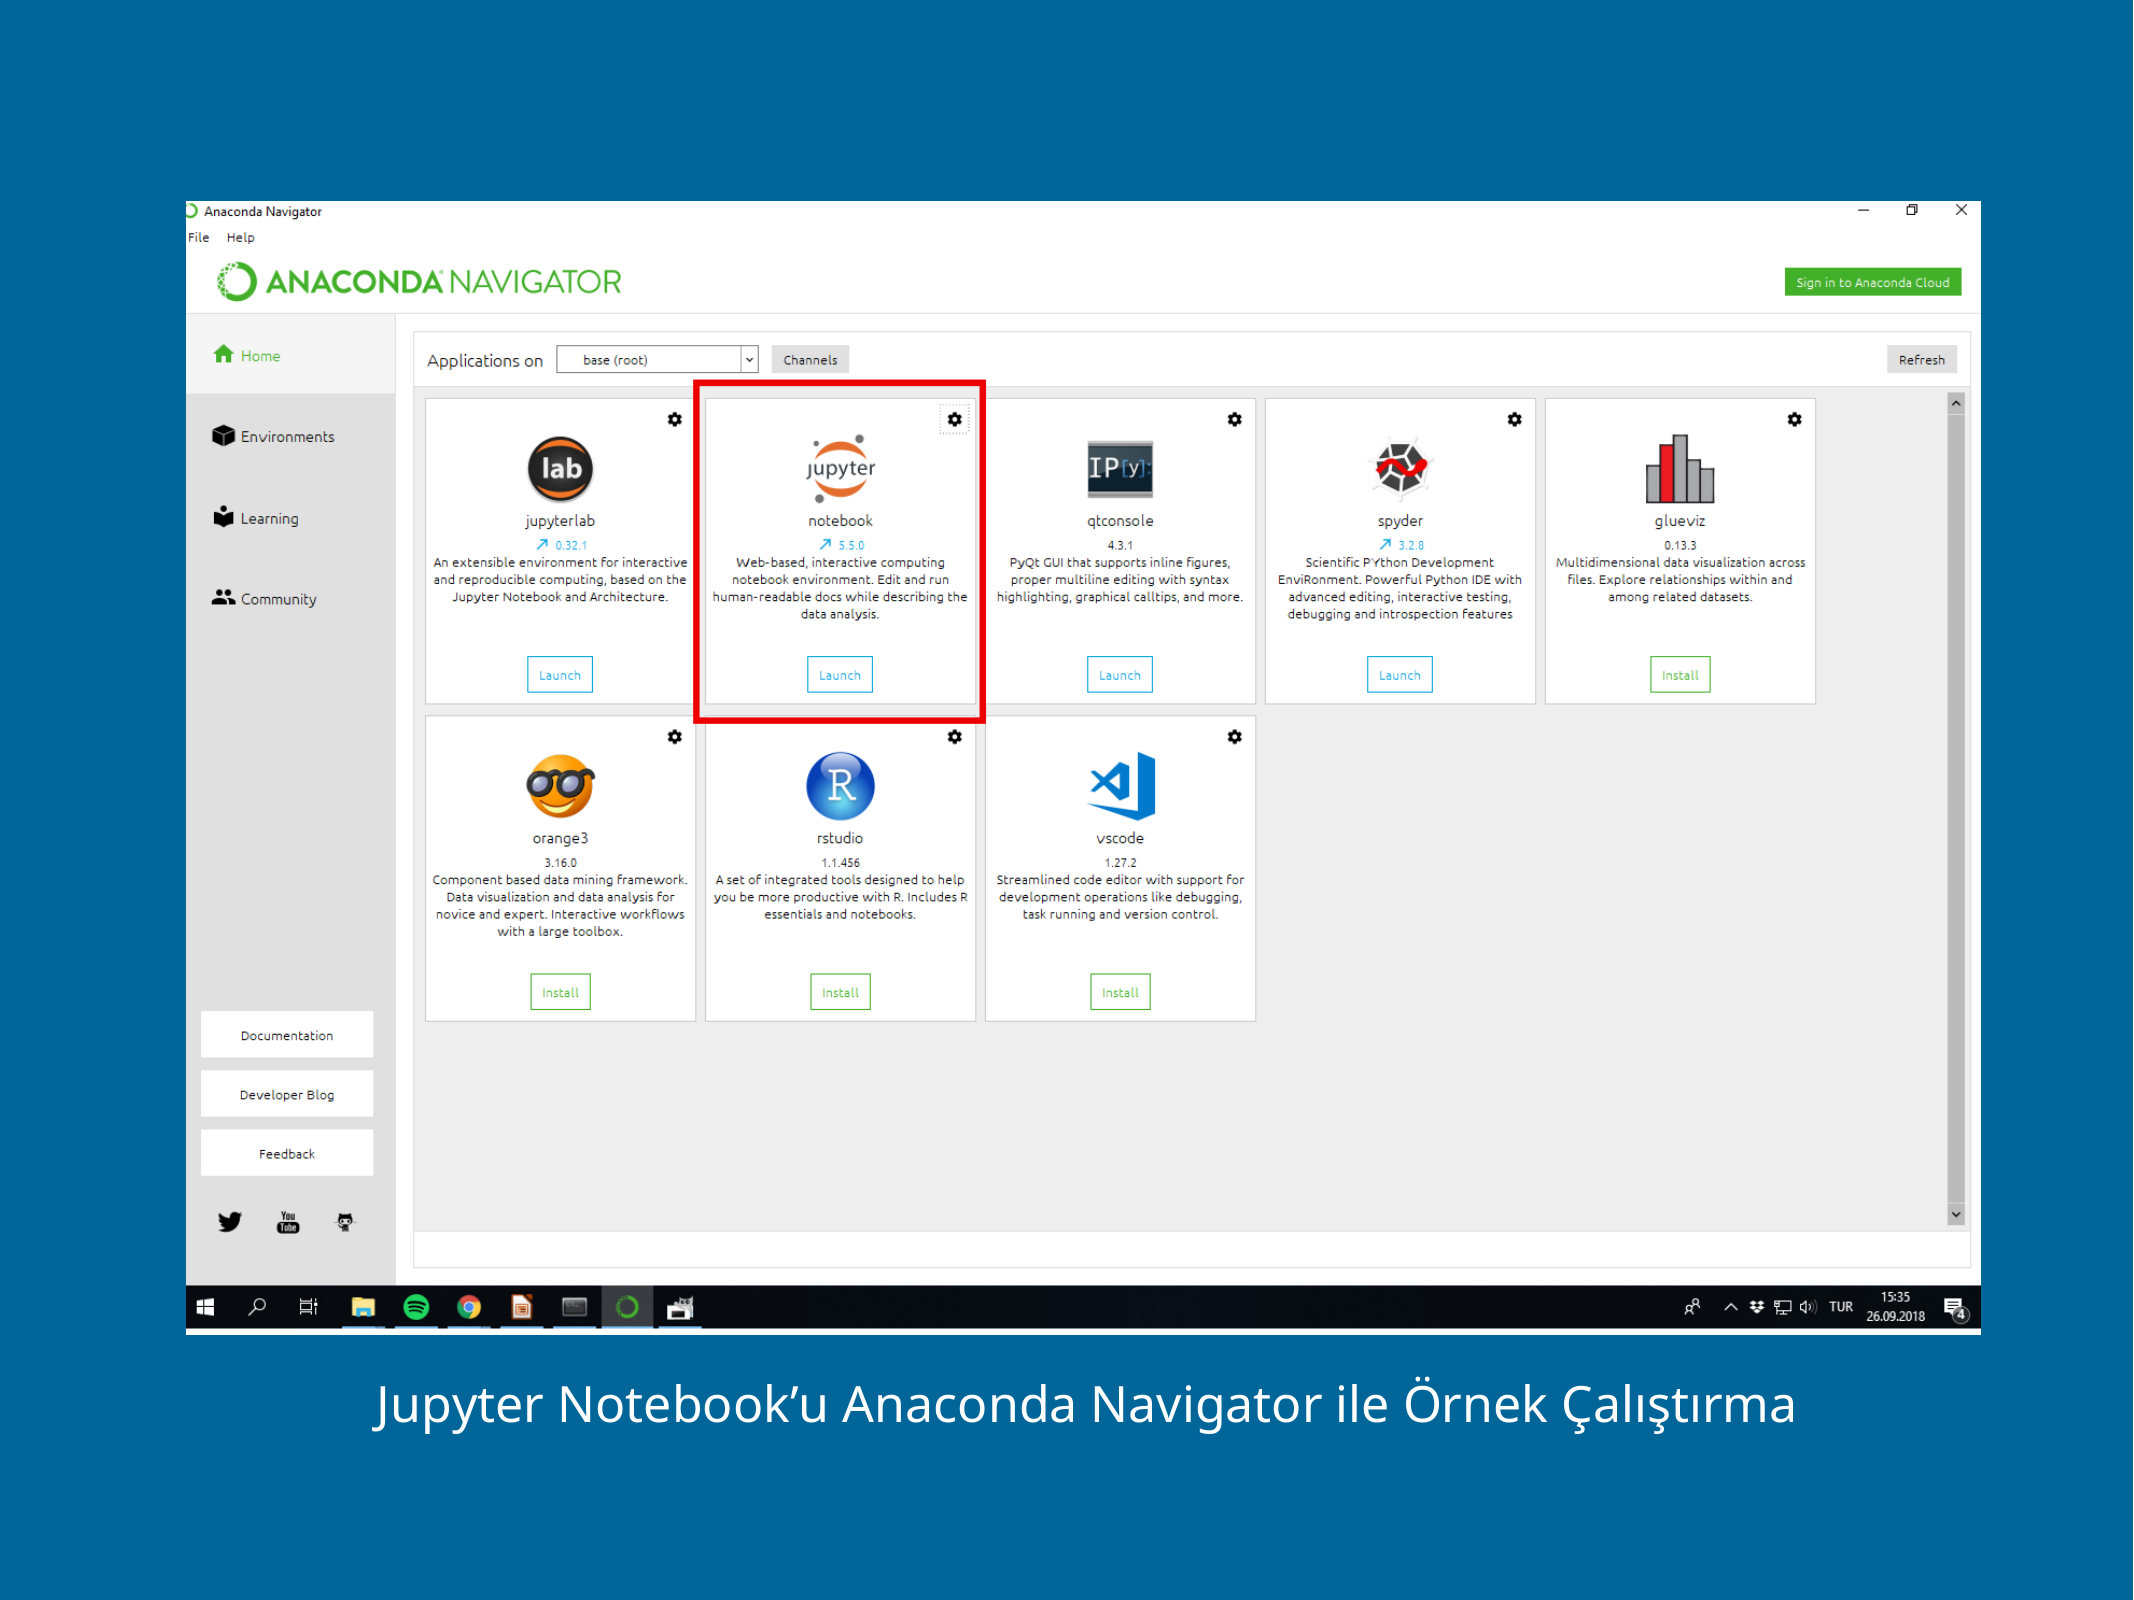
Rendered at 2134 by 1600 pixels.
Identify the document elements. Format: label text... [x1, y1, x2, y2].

picture [187, 202, 1980, 1334]
text_box Jupyter Notebook’u Anaconda Navigator ile Örnek Çalıştırma [90, 1365, 2086, 1441]
